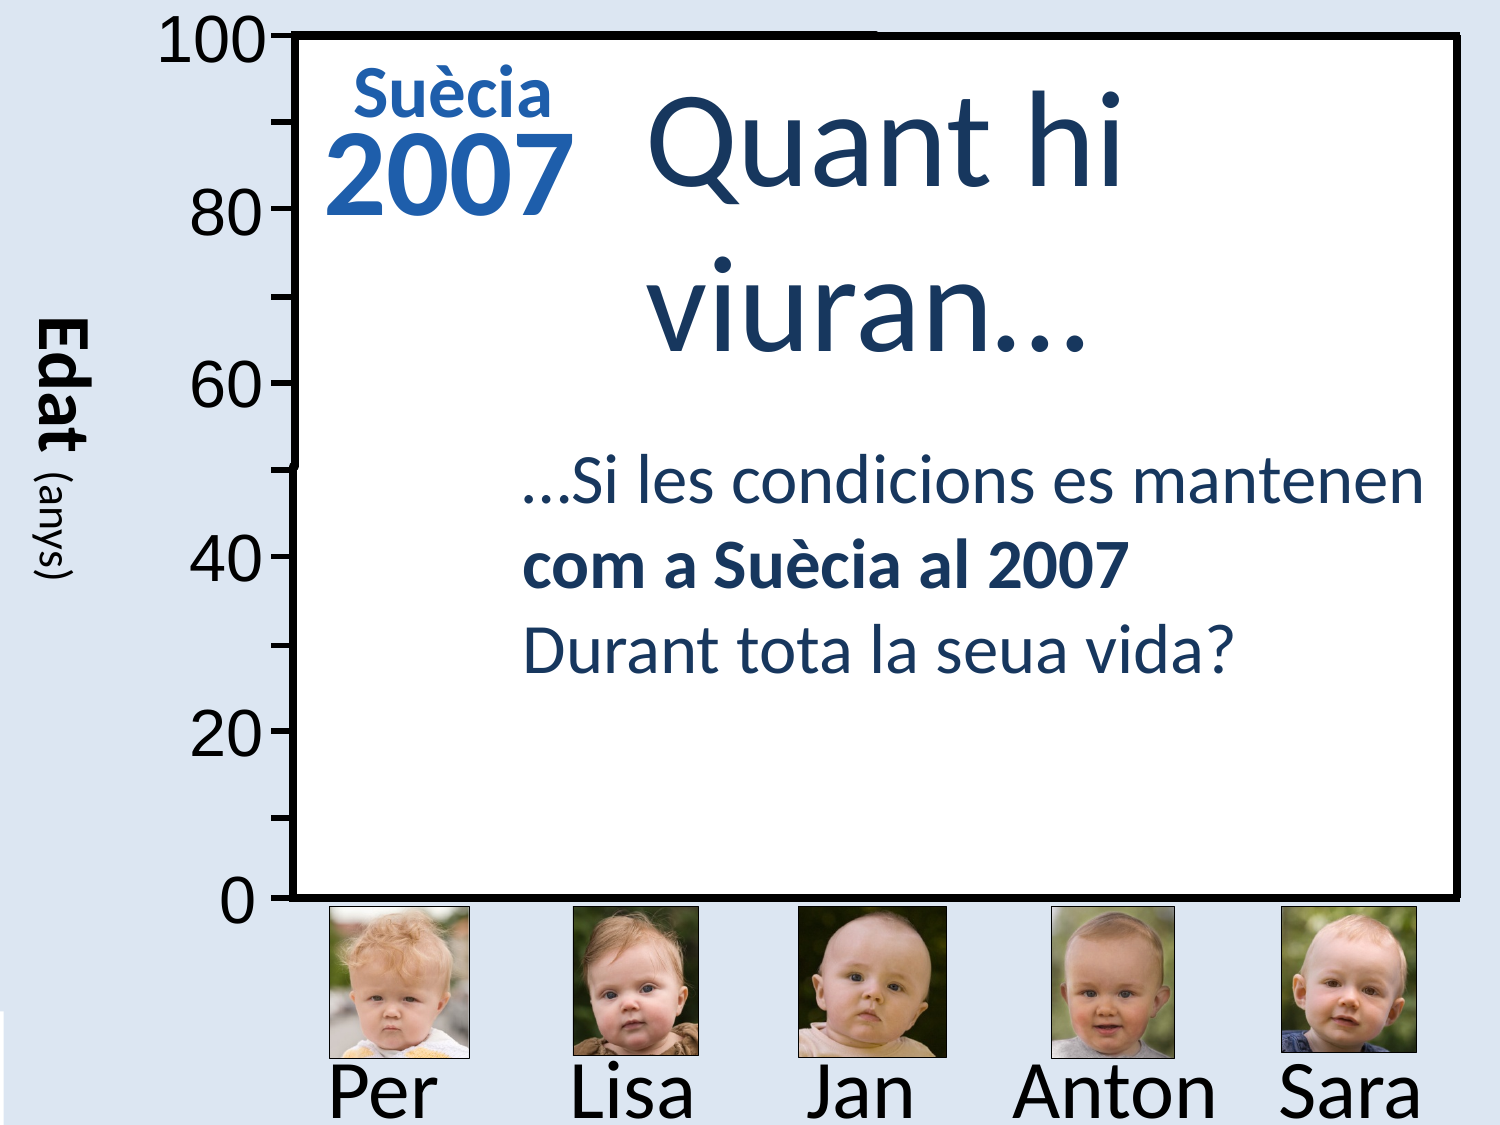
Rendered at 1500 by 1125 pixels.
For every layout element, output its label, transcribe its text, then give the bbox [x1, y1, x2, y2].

text_box Suècia [337, 35, 569, 141]
picture [798, 906, 947, 1057]
picture [572, 906, 699, 1056]
text_box 60 [174, 333, 281, 429]
text_box 40 [174, 507, 281, 603]
text_box Lisa [555, 1027, 715, 1125]
text_box 80 [174, 161, 281, 256]
picture [1051, 906, 1174, 1058]
text_box Anton [998, 1027, 1248, 1125]
text_box …Si les condicions es mantenen com a Suècia al 2007 Durant tota la seua vida? [507, 425, 1477, 695]
text_box Jan [791, 1027, 991, 1125]
text_box 2007 [308, 83, 592, 249]
text_box Quant hi viuran… [630, 41, 1500, 387]
text_box 2007 [467, 145, 495, 204]
text_box Per [312, 1027, 491, 1125]
text_box [0, 0, 1500, 1125]
text_box 100 [141, 0, 283, 83]
text_box Sara [1263, 1027, 1499, 1125]
picture [329, 906, 469, 1058]
text_box 0 [204, 849, 283, 945]
text_box Edat (anys) [17, 301, 138, 637]
text_box [283, 0, 1500, 41]
text_box 20 [174, 682, 281, 778]
picture [1281, 906, 1417, 1052]
text_box 2007 [404, 145, 432, 204]
